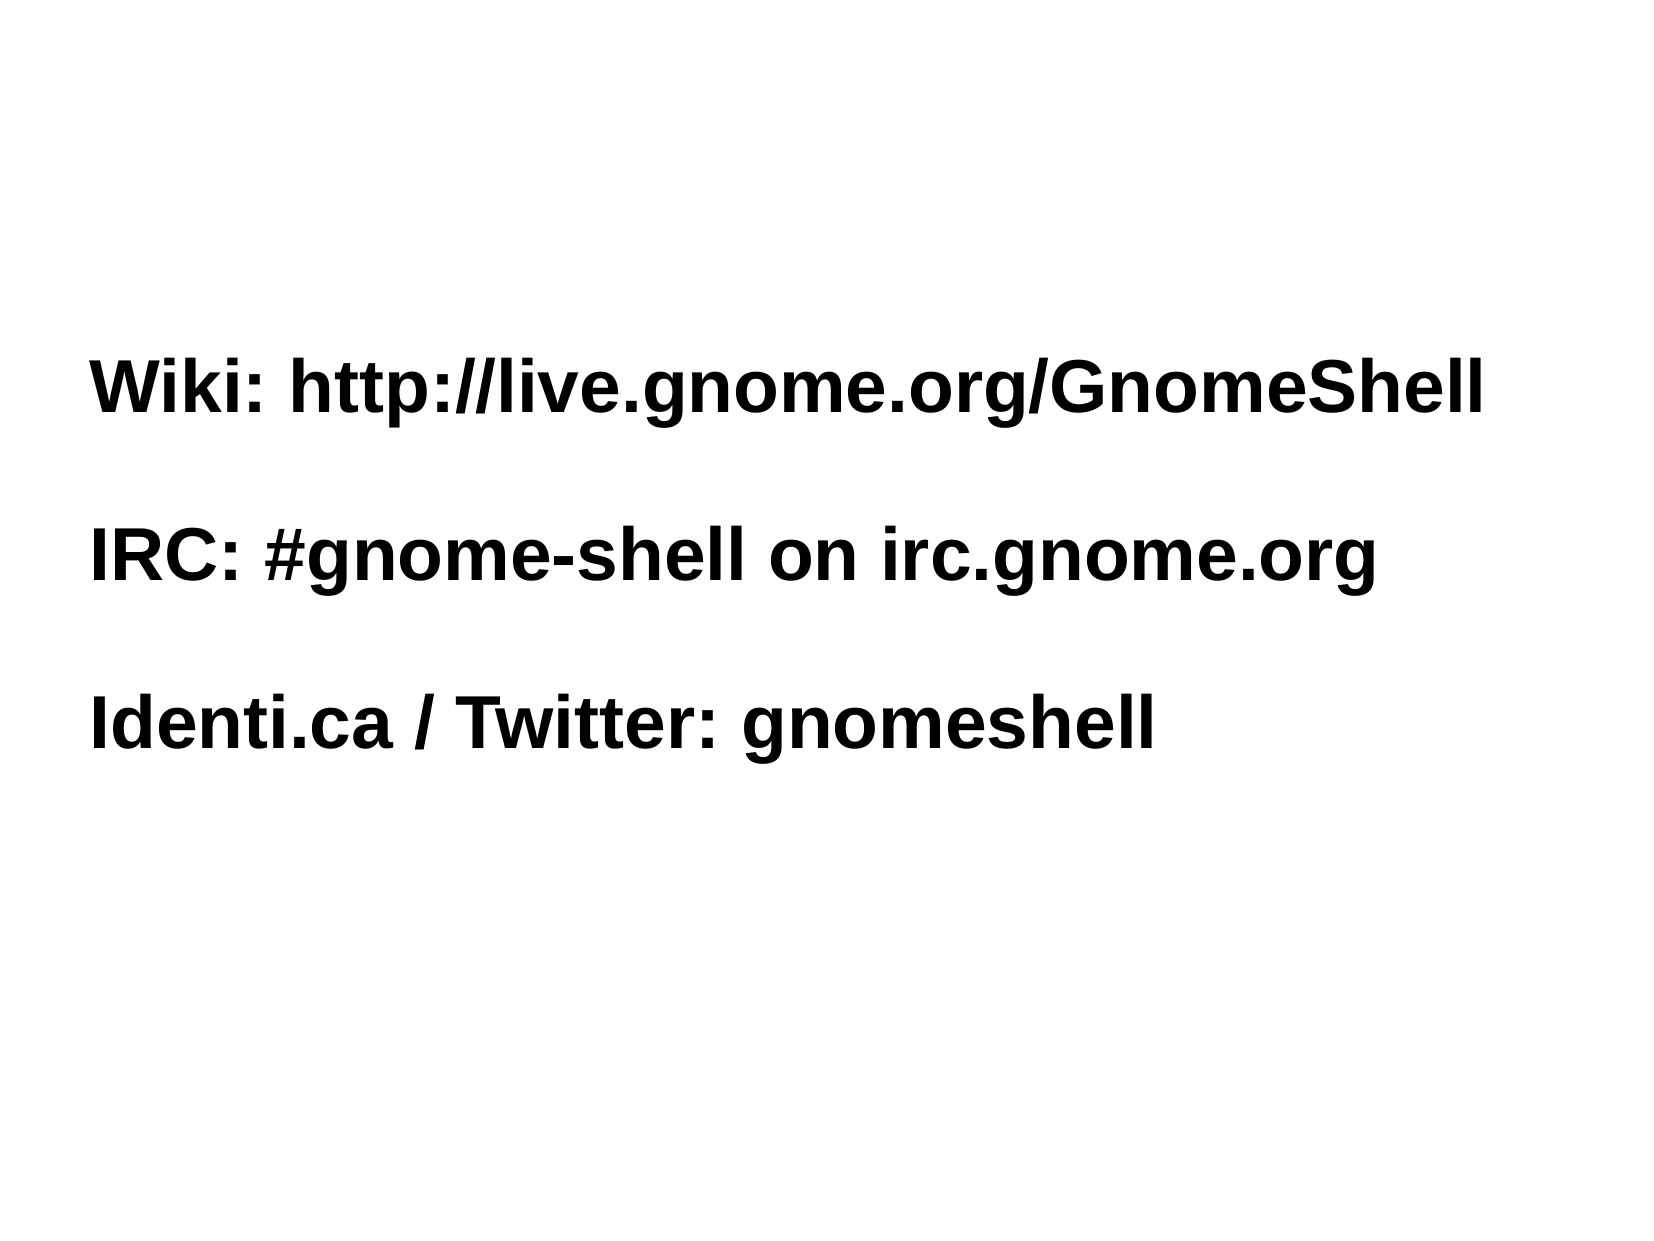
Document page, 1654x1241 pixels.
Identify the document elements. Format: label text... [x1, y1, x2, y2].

text_box Wiki: http://live.gnome.org/GnomeShell IRC: #gnome-shell on irc.gnome.org Identi.ca / Twitter: gnomeshell [75, 337, 1576, 791]
